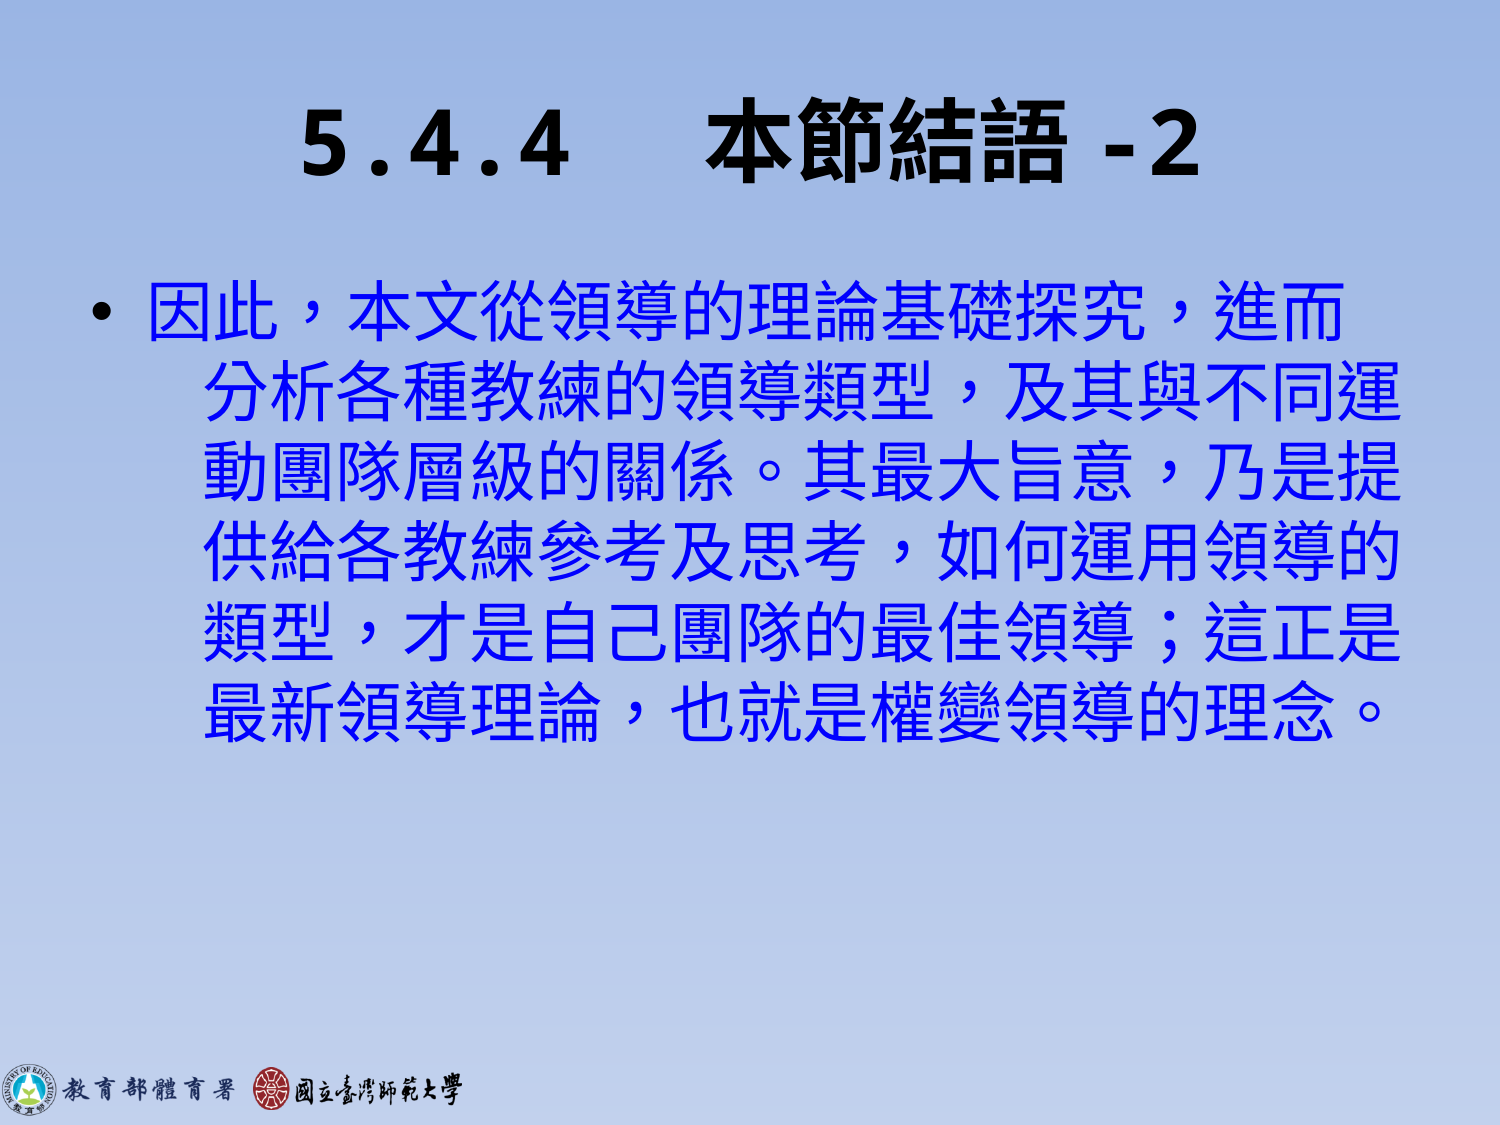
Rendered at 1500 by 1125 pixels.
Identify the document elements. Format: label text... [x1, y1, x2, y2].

list 因此，本文從領導的理論基礎探究，進而分析各種教練的領導類型，及其與不同運動團隊層級的關係。其最大旨意，乃是提供給各教練參考及思考，如何運用領導的類型，才是自己團隊的最佳領導；這正是最新領導理論，也就是權變領導的理念。 [75, 262, 1426, 1005]
title 5.4.4 本節結語-2 [75, 45, 1426, 233]
